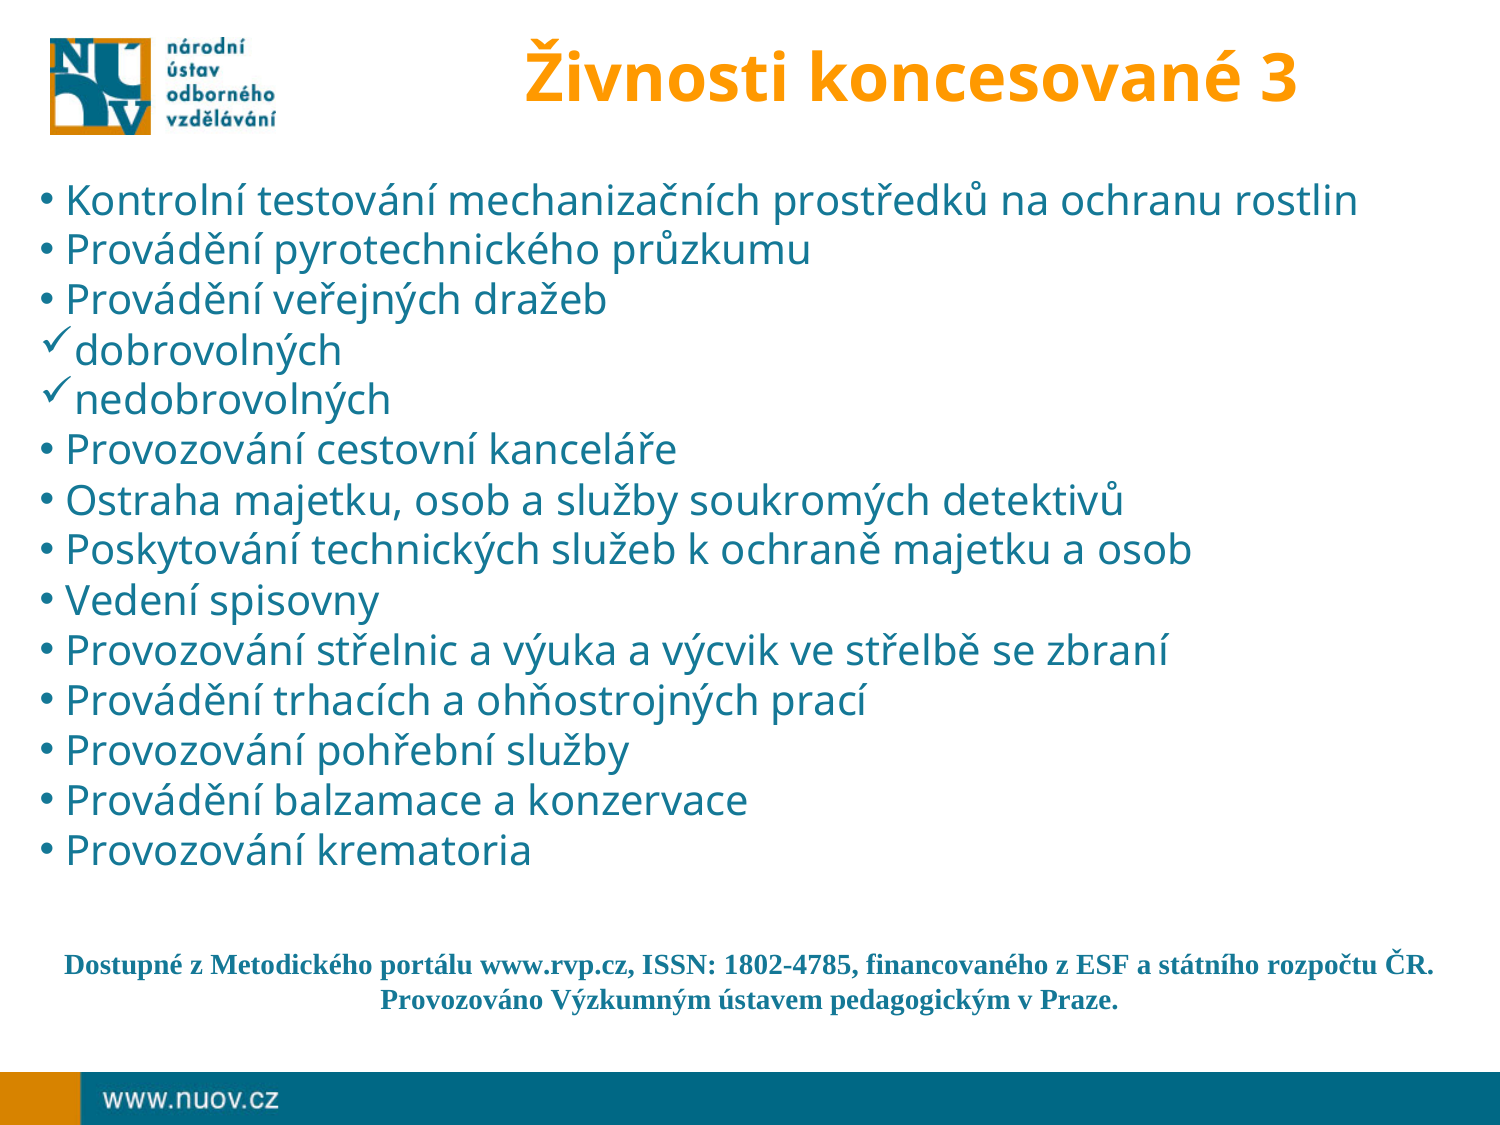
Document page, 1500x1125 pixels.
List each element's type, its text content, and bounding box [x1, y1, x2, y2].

text_box Kontrolní testování mechanizačních prostředků na ochranu rostlin Provádění pyrotechnického průzkumu Provádění veřejných dražeb dobrovolných nedobrovolných Provozování cestovní kanceláře Ostraha majetku, osob a služby soukromých detektivů Poskytování technických služeb k ochraně majetku a osob Vedení spisovny Provozování střelnic a výuka a výcvik ve střelbě se zbraní Provádění trhacích a ohňostrojných prací Provozování pohřební služby Provádění balzamace a konzervace Provozování krematoria [24, 165, 1500, 882]
text_box Dostupné z Metodického portálu www.rvp.cz, ISSN: 1802-4785, financovaného z ESF a státního rozpočtu ČR. Provozováno Výzkumným ústavem pedagogickým v Praze. [0, 937, 1500, 1066]
text_box [0, 1072, 1500, 1125]
text_box [50, 37, 276, 135]
title Živnosti koncesované 3 [399, 0, 1425, 151]
